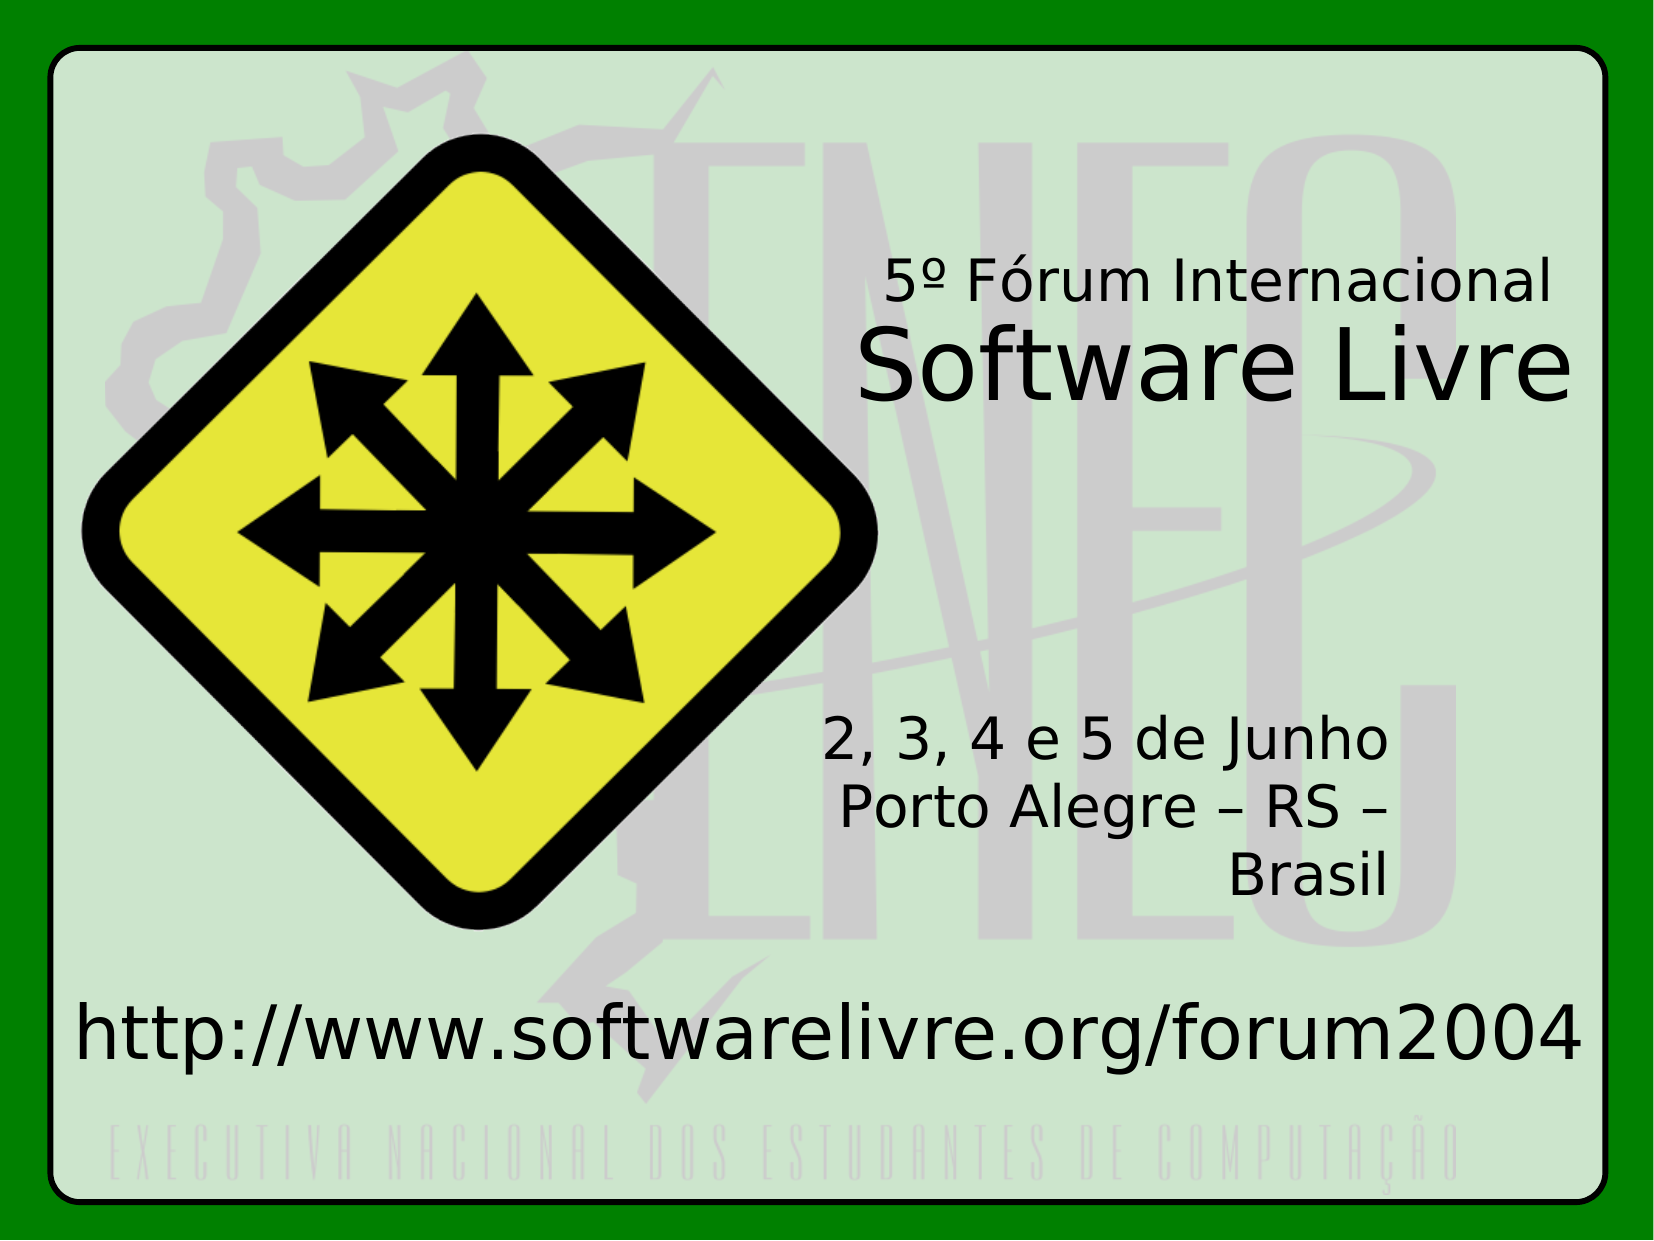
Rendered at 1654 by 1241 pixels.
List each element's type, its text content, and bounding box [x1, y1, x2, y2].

text_box http://www.softwarelivre.org/forum2004 [73, 990, 1587, 1078]
text_box 2, 3, 4 e 5 de Junho Porto Alegre – RS – Brasil [900, 705, 1550, 910]
text_box Software Livre [900, 307, 1577, 424]
text_box 5º Fórum Internacional [900, 247, 1555, 307]
picture [70, 127, 900, 944]
